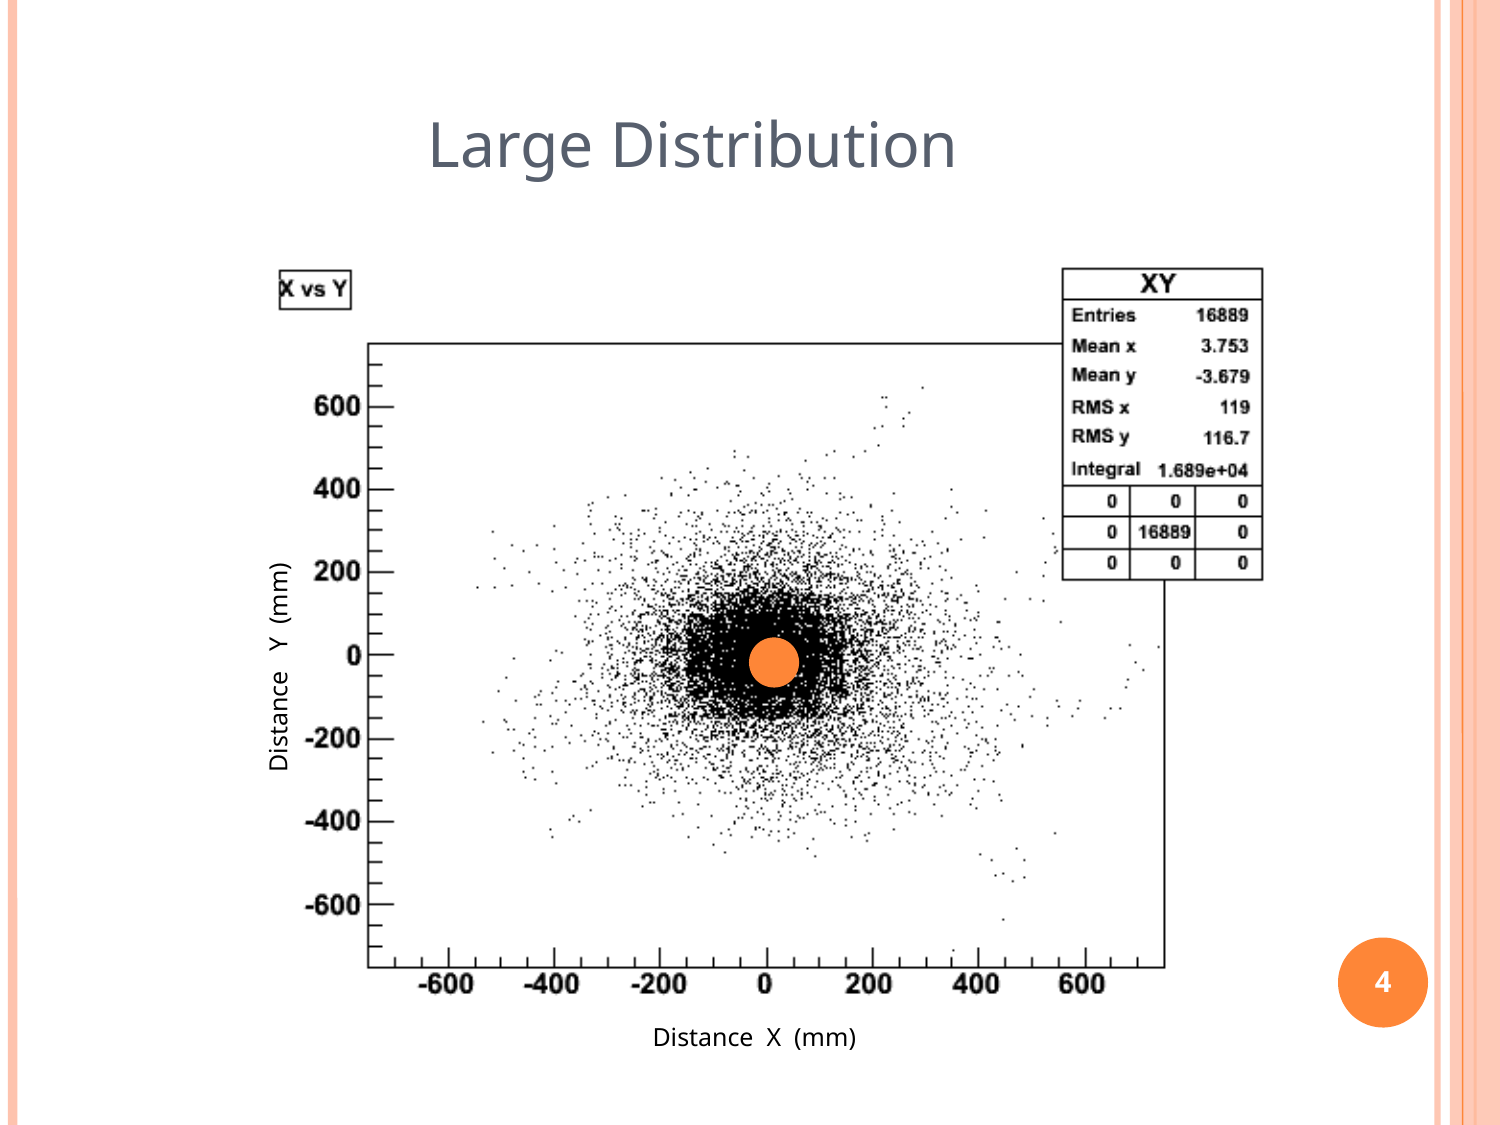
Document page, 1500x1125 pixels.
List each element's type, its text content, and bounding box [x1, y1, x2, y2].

text_box <number> [1333, 940, 1434, 1027]
picture [269, 262, 1266, 1037]
text_box [748, 637, 800, 688]
text_box Distance Y (mm) [255, 503, 301, 788]
text_box Distance X (mm) [637, 1013, 933, 1059]
title Large Distribution [412, 45, 1426, 188]
